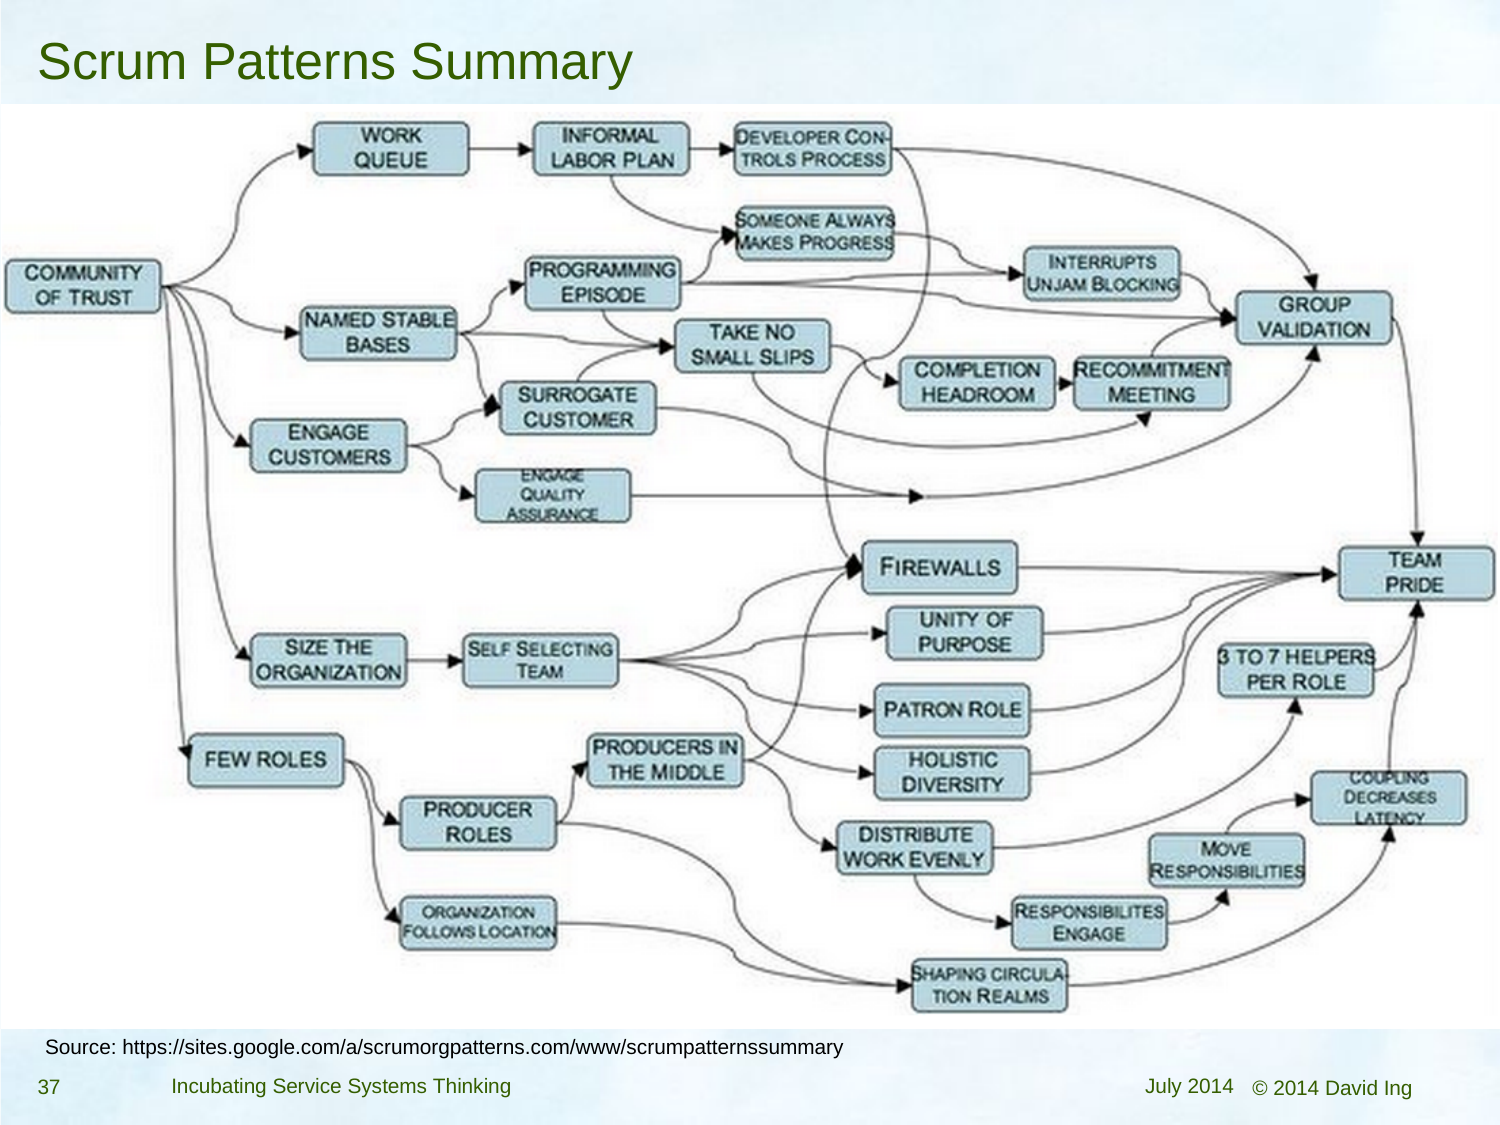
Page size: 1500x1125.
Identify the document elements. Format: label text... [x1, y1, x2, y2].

title Scrum Patterns Summary [37, 37, 1463, 104]
text_box Source: https://sites.google.com/a/scrumorgpatterns.com/www/scrumpatternssummary [30, 1029, 1426, 1088]
picture [0, 0, 1500, 1125]
